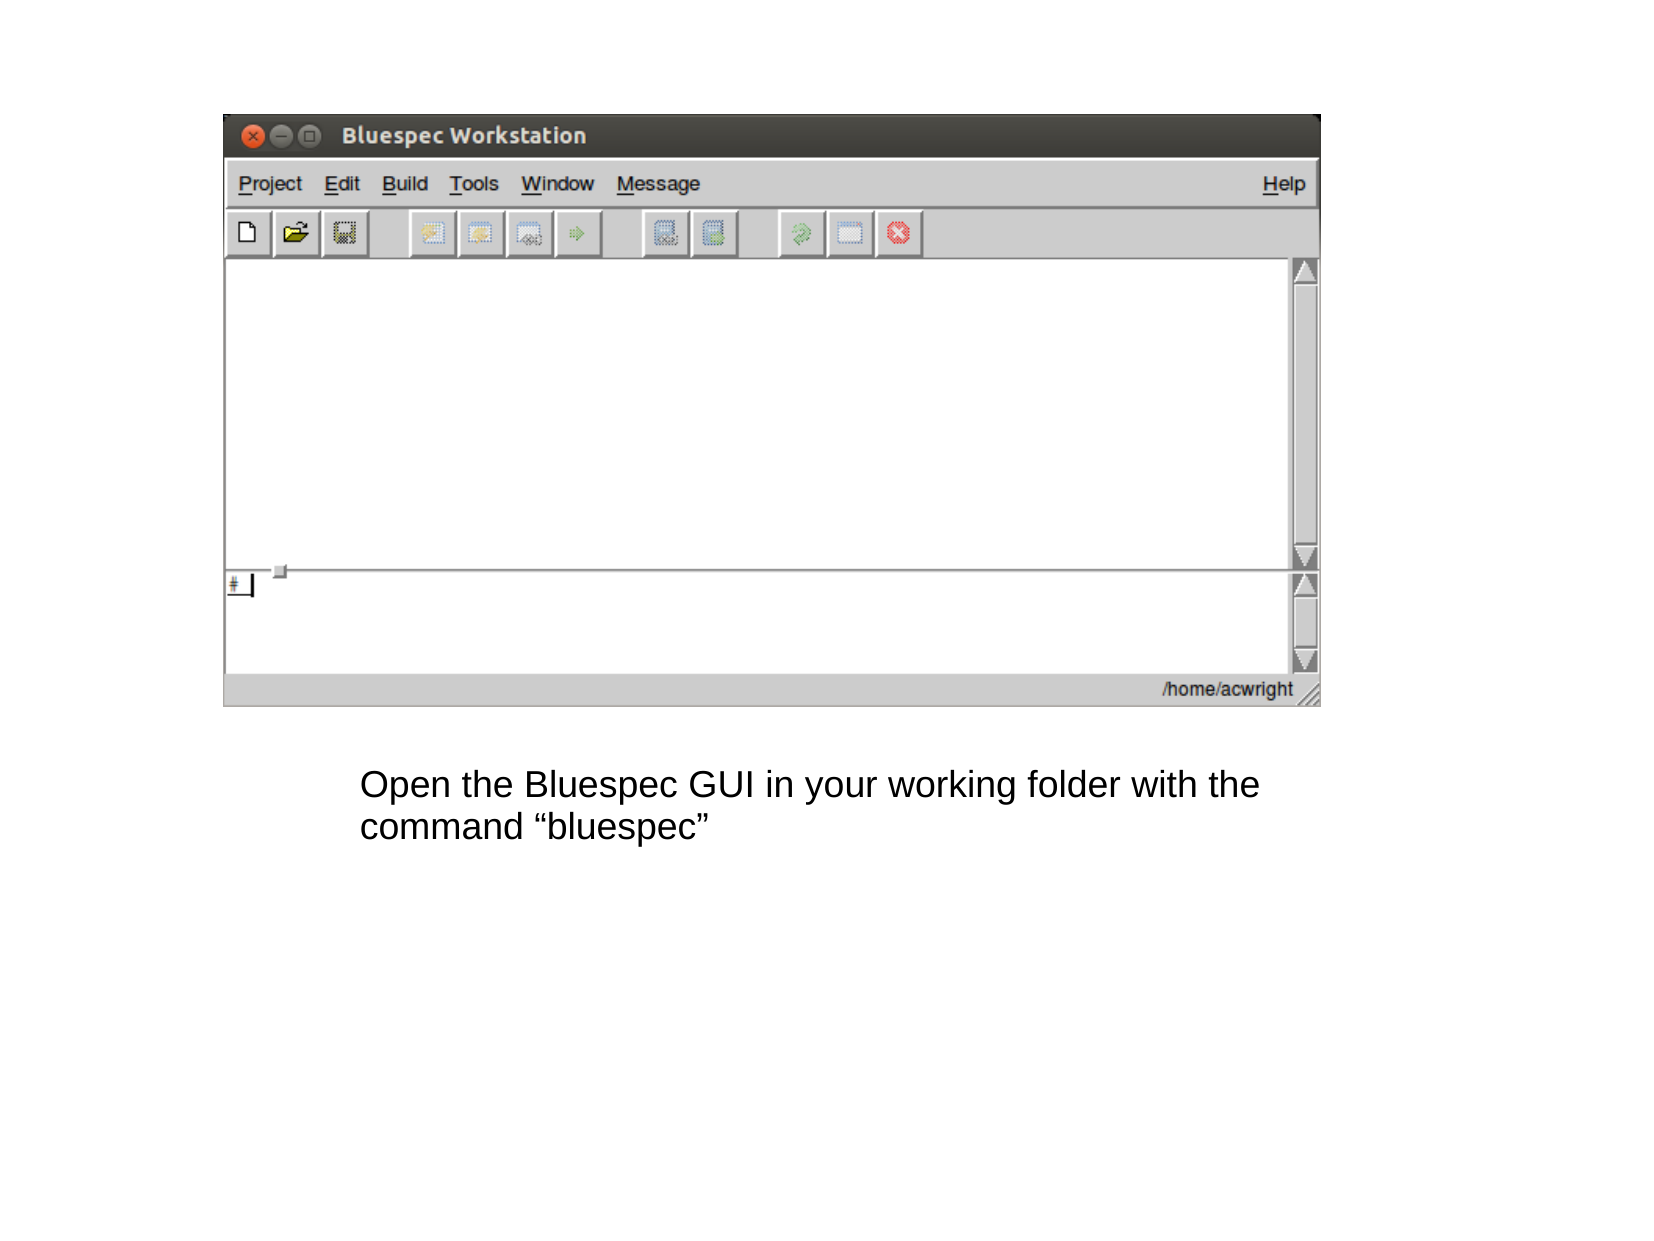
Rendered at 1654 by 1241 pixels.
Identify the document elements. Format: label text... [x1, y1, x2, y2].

picture [223, 114, 1321, 707]
text_box Open the Bluespec GUI in your working folder with the command “bluespec” [345, 756, 1321, 856]
